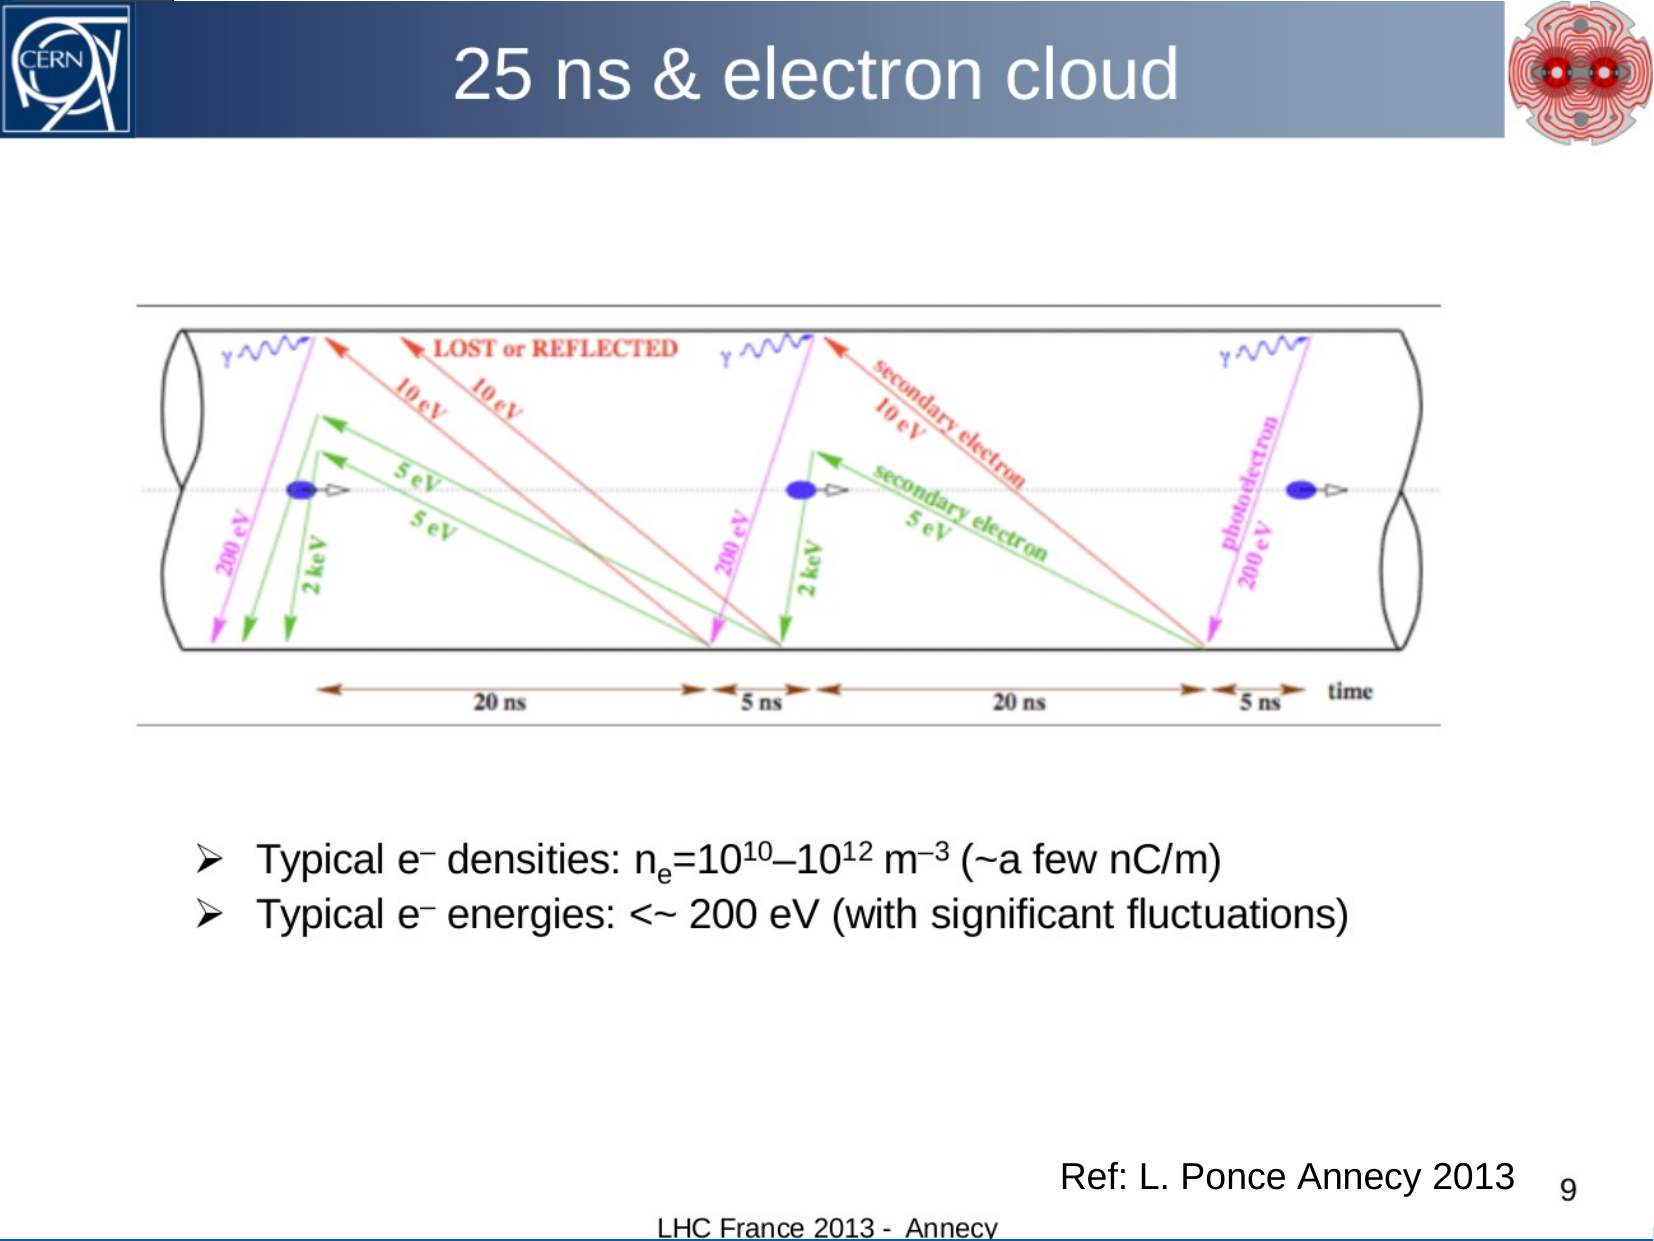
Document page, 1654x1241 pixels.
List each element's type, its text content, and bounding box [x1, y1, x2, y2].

text_box Ref: L. Ponce Annecy 2013 [1044, 1142, 1613, 1200]
picture [0, 0, 1653, 1239]
